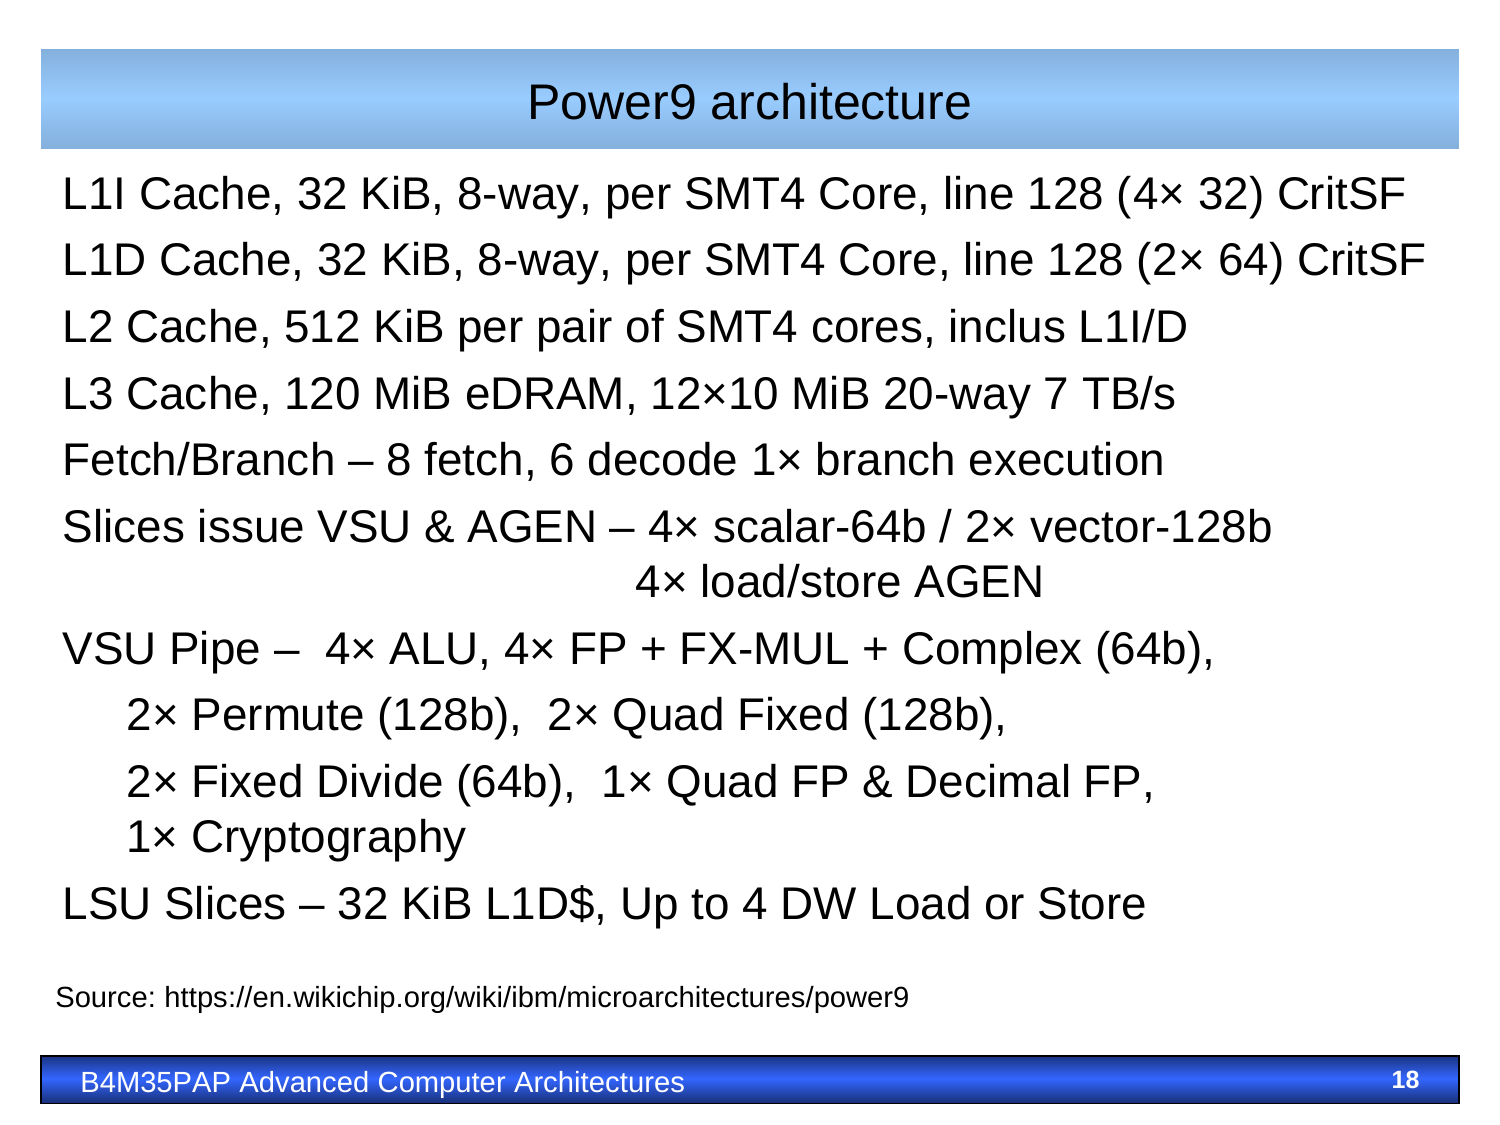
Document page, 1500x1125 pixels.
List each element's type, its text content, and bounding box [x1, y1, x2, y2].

text_box L1I Cache, 32 KiB, 8-way, per SMT4 Core, line 128 (4× 32) CritSF L1D Cache, 32 KiB, 8-way, per SMT4 Core, line 128 (2× 64) CritSF L2 Cache, 512 KiB per pair of SMT4 cores, inclus L1I/D L3 Cache, 120 MiB eDRAM, 12×10 MiB 20-way 7 TB/s Fetch/Branch – 8 fetch, 6 decode 1× branch execution Slices issue VSU & AGEN – 4× scalar-64b / 2× vector-128b 4× load/store AGEN VSU Pipe – 4× ALU, 4× FP + FX-MUL + Complex (64b), 2× Permute (128b), 2× Quad Fixed (128b), 2× Fixed Divide (64b), 1× Quad FP & Decimal FP, 1× Cryptography LSU Slices – 32 KiB L1D$, Up to 4 DW Load or Store [48, 155, 1447, 990]
text_box Source: https://en.wikichip.org/wiki/ibm/microarchitectures/power9 [40, 970, 1071, 1034]
title Power9 architecture [41, 49, 1459, 149]
